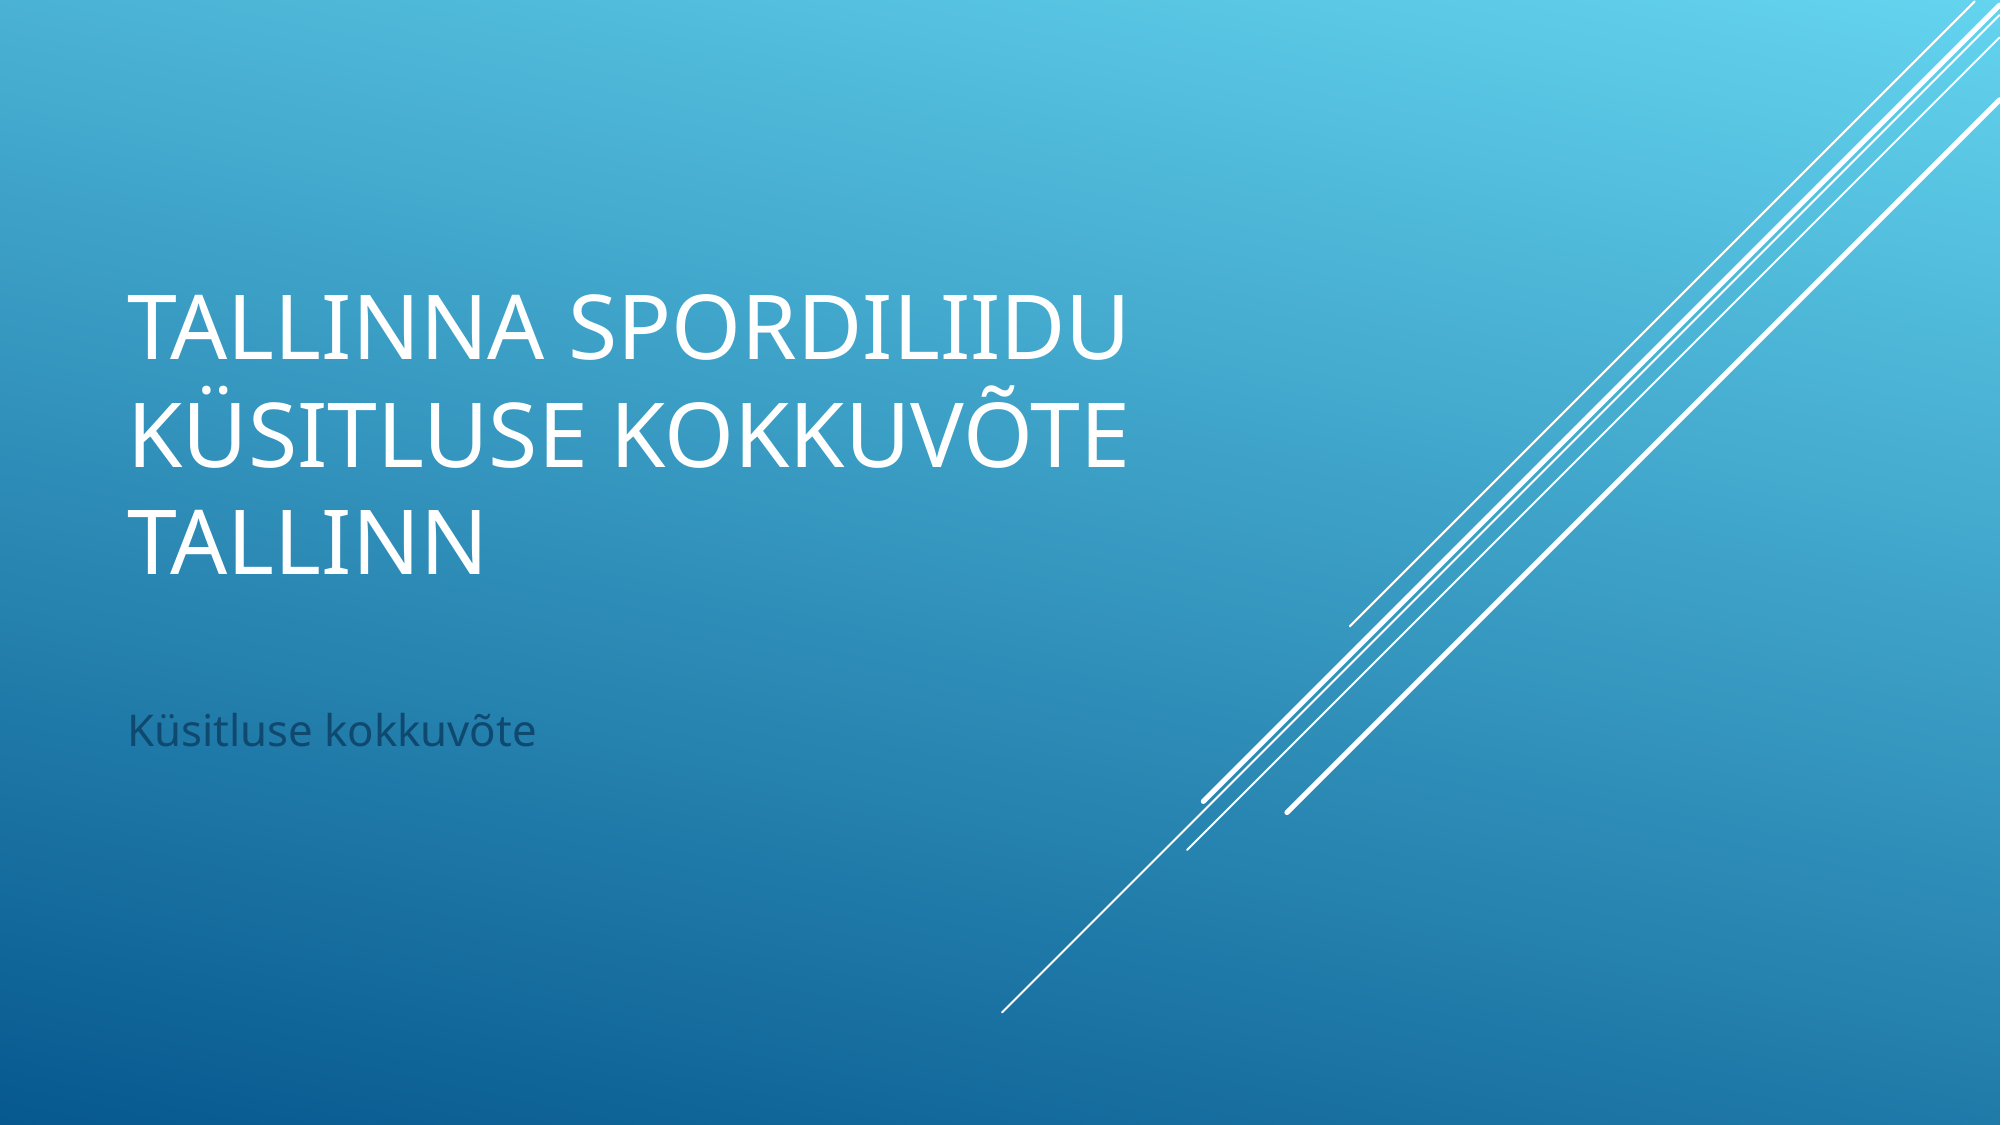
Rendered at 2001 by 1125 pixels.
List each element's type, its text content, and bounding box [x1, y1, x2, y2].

subtitle Küsitluse kokkuvõte [112, 630, 1163, 950]
title TALLINNA SPORDILIIDU KÜSITLUSE KOKKUVÕTE tallinn [112, 112, 1425, 601]
